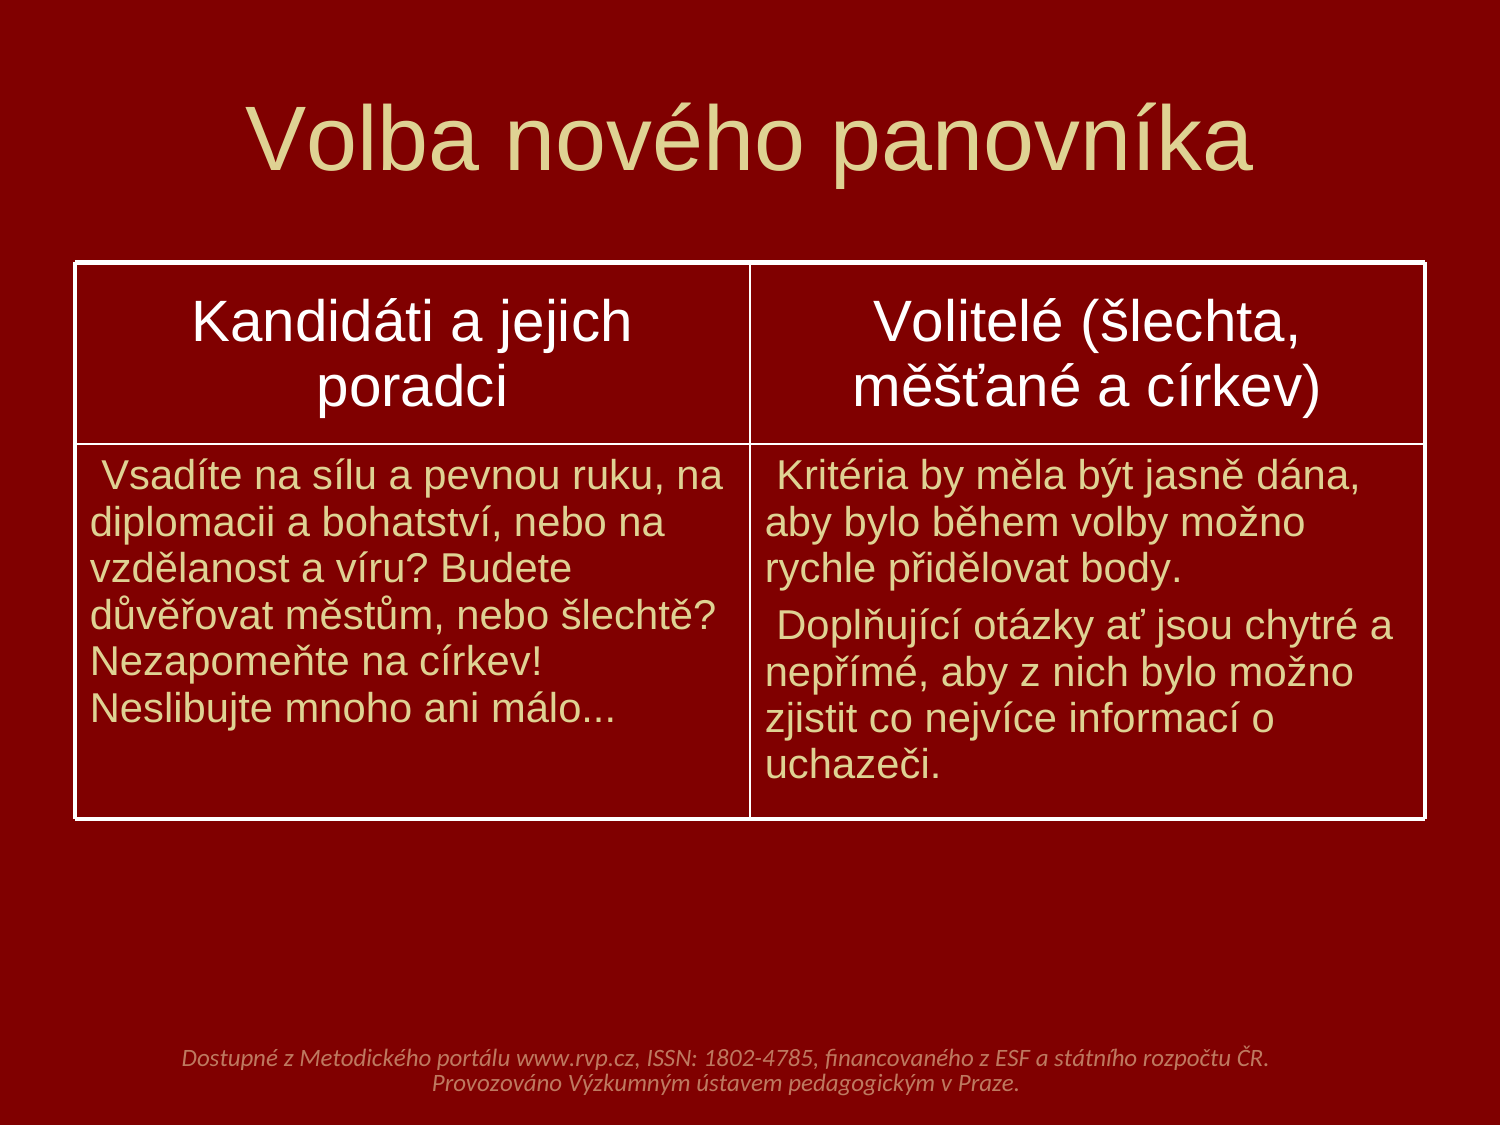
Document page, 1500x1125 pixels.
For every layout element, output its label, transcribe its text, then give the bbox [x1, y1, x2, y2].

text_box Kandidáti a jejich poradci [77, 265, 749, 443]
text_box Volitelé (šlechta, měšťané a církev) [751, 265, 1423, 443]
title Volba nového panovníka [75, 45, 1426, 233]
text_box Vsadíte na sílu a pevnou ruku, na diplomacii a bohatství, nebo na vzdělanost a víru? Budete důvěřovat městům, nebo šlechtě? Nezapomeňte na církev! Neslibujte mnoho ani málo... [77, 445, 749, 817]
text_box Kritéria by měla být jasně dána, aby bylo během volby možno rychle přidělovat body. Doplňující otázky ať jsou chytré a nepřímé, aby z nich bylo možno zjistit co nejvíce informací o uchazeči. [751, 445, 1423, 817]
text_box Dostupné z Metodického portálu www.rvp.cz, ISSN: 1802-4785, financovaného z ESF a státního rozpočtu ČR. Provozováno Výzkumným ústavem pedagogickým v Praze. [105, 1042, 1348, 1103]
